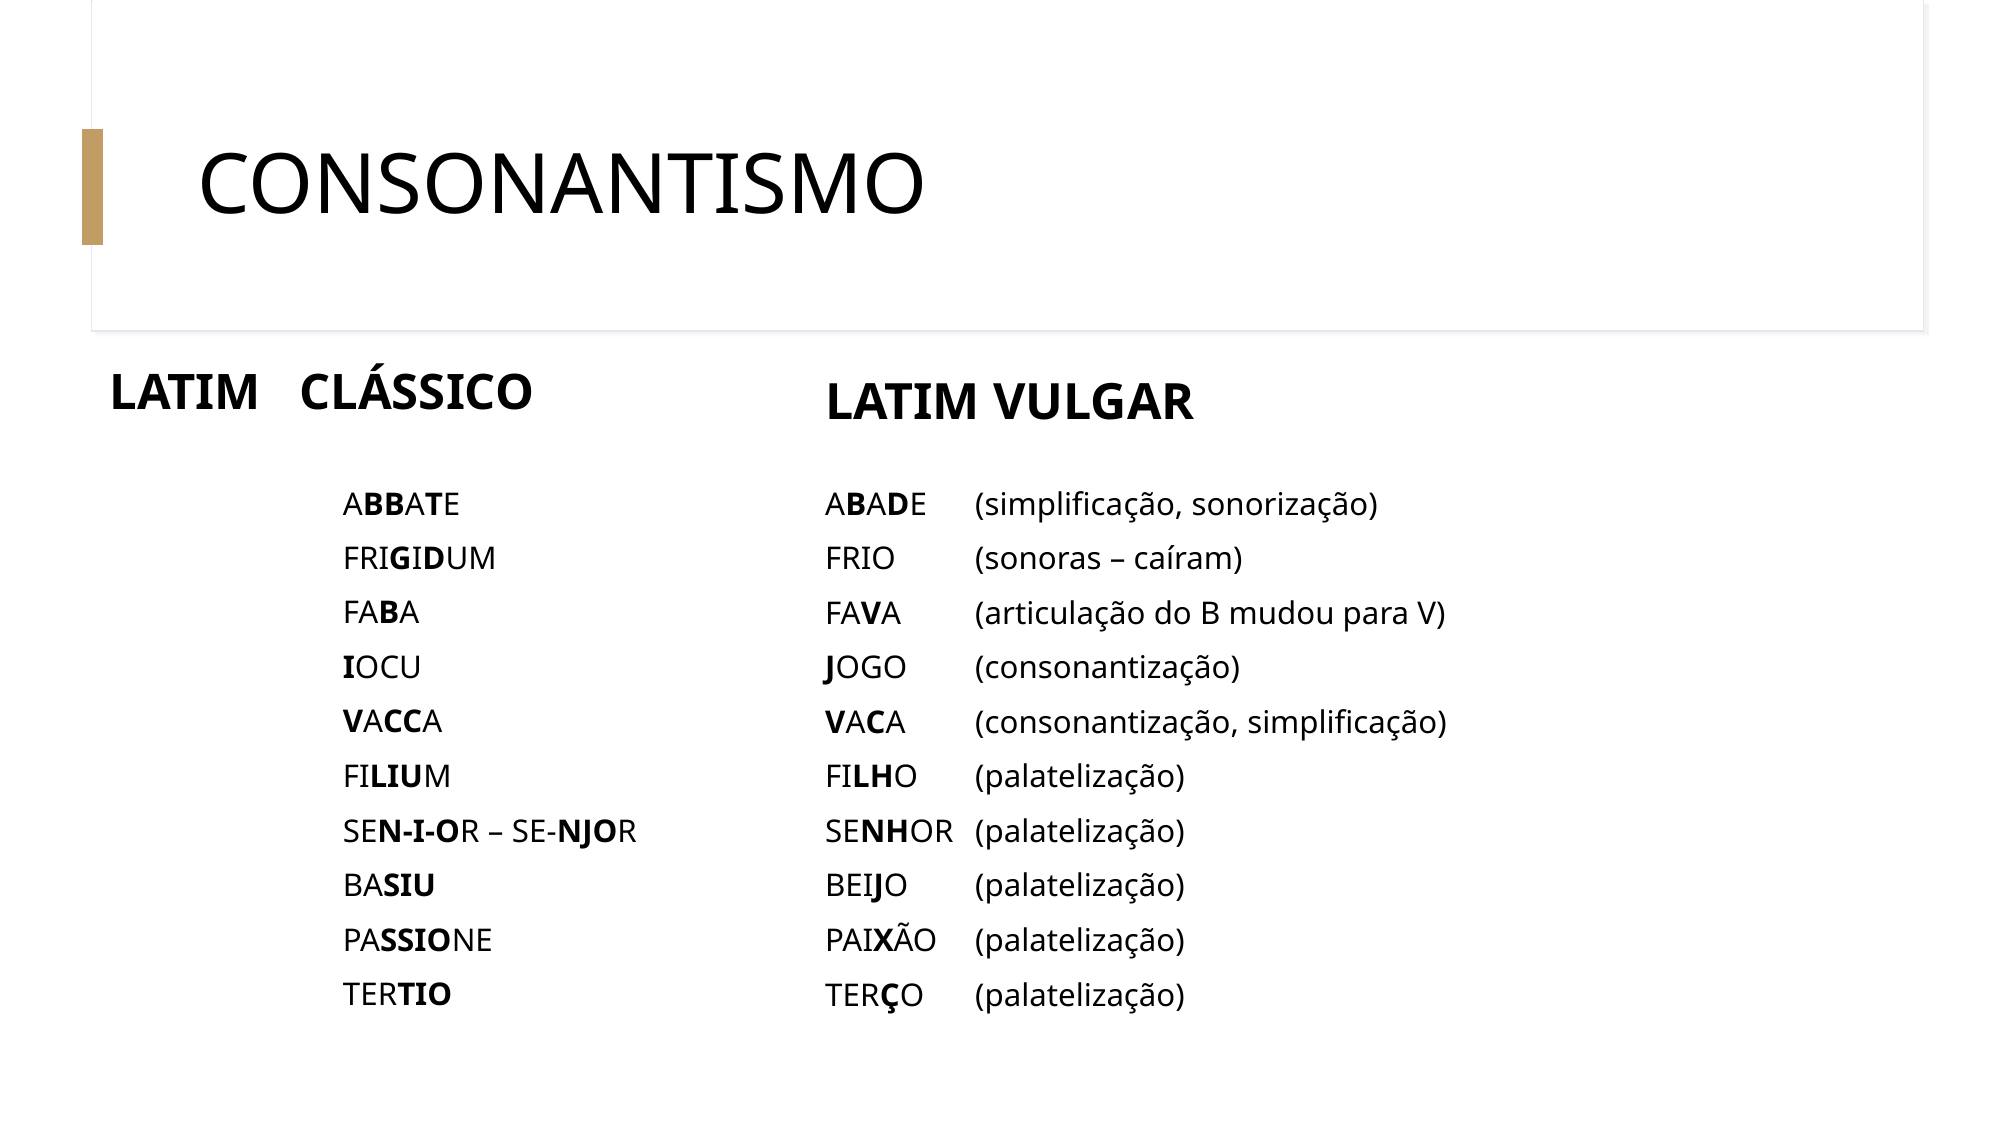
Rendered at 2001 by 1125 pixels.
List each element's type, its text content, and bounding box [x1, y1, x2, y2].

list ABBATE FRIGIDUM FABA IOCU VACCA FILIUM SEN-I-OR – SE-NJOR BASIU PASSIONE TERTIO [327, 480, 754, 1075]
title CONSONANTISMO [183, 90, 1852, 284]
list ABADE (simplificação, sonorização) FRIO (sonoras – caíram) FAVA (articulação do B mudou para V) JOGO (consonantização) VACA (consonantização, simplificação) FILHO (palatelização) SENHOR (palatelização) BEIJO (palatelização) PAIXÃO (palatelização) TERÇO (palatelização) [810, 480, 1851, 1036]
list LATIM VULGAR [810, 327, 1760, 438]
list LATIM CLÁSSICO [94, 347, 768, 427]
